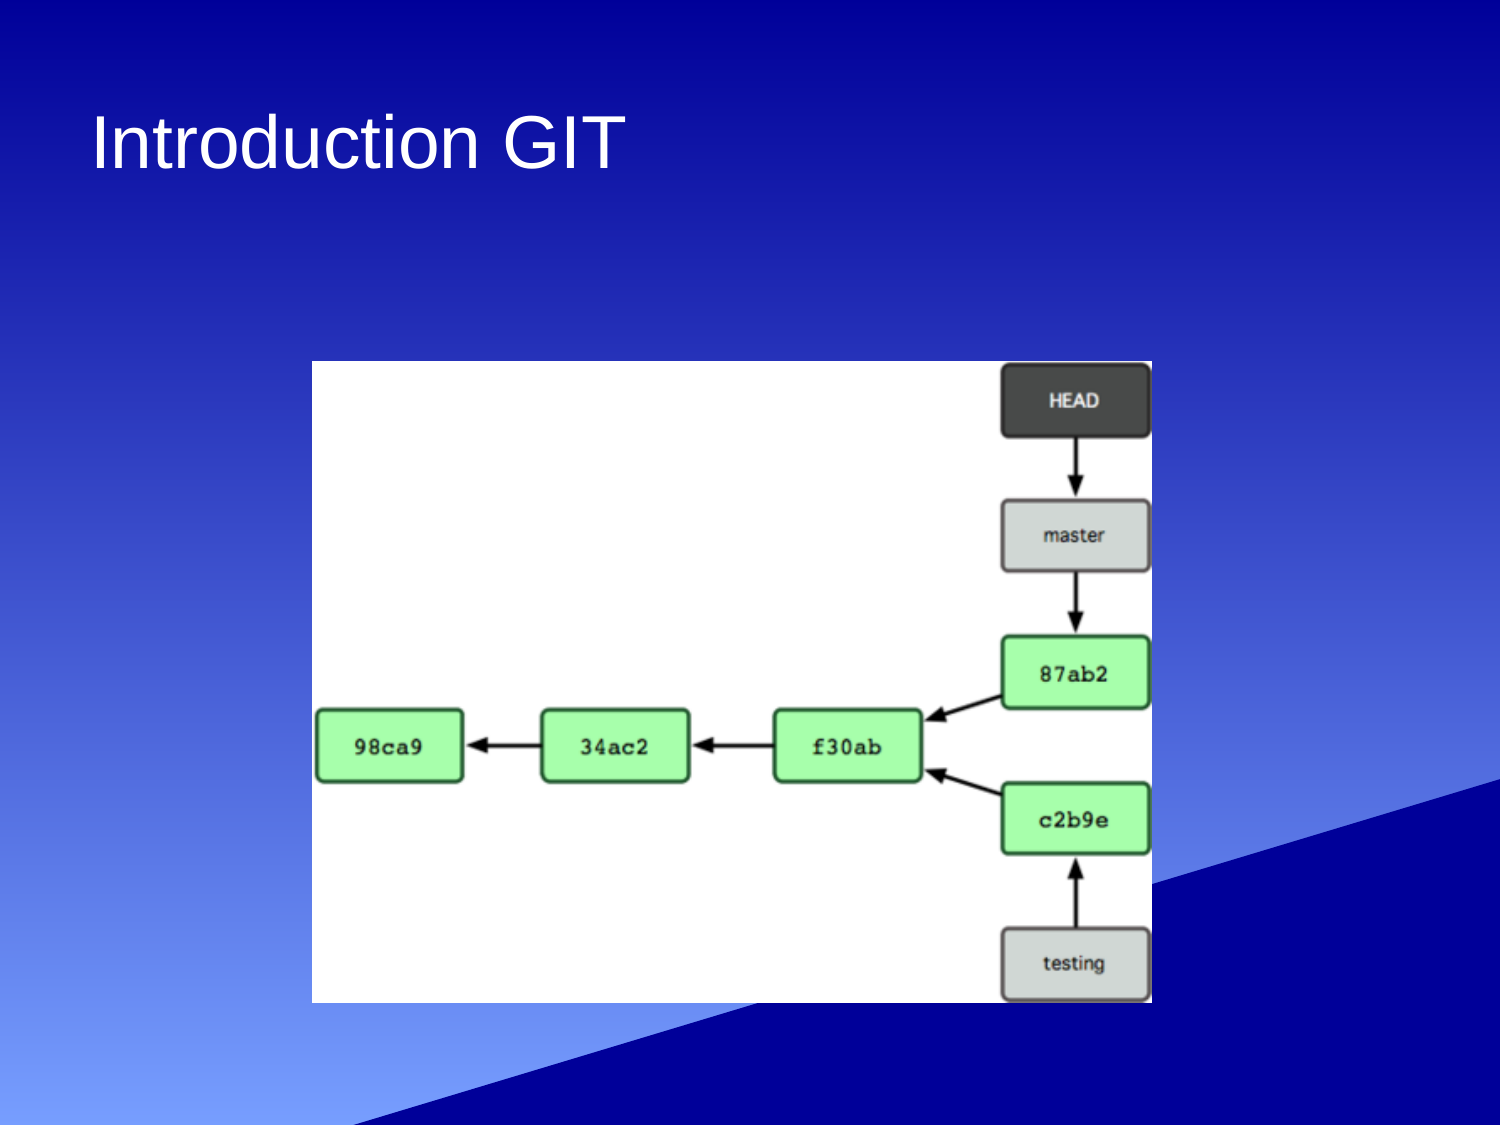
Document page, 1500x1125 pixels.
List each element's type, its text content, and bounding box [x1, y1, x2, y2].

picture [312, 361, 1152, 1003]
title Introduction GIT [75, 45, 1426, 233]
